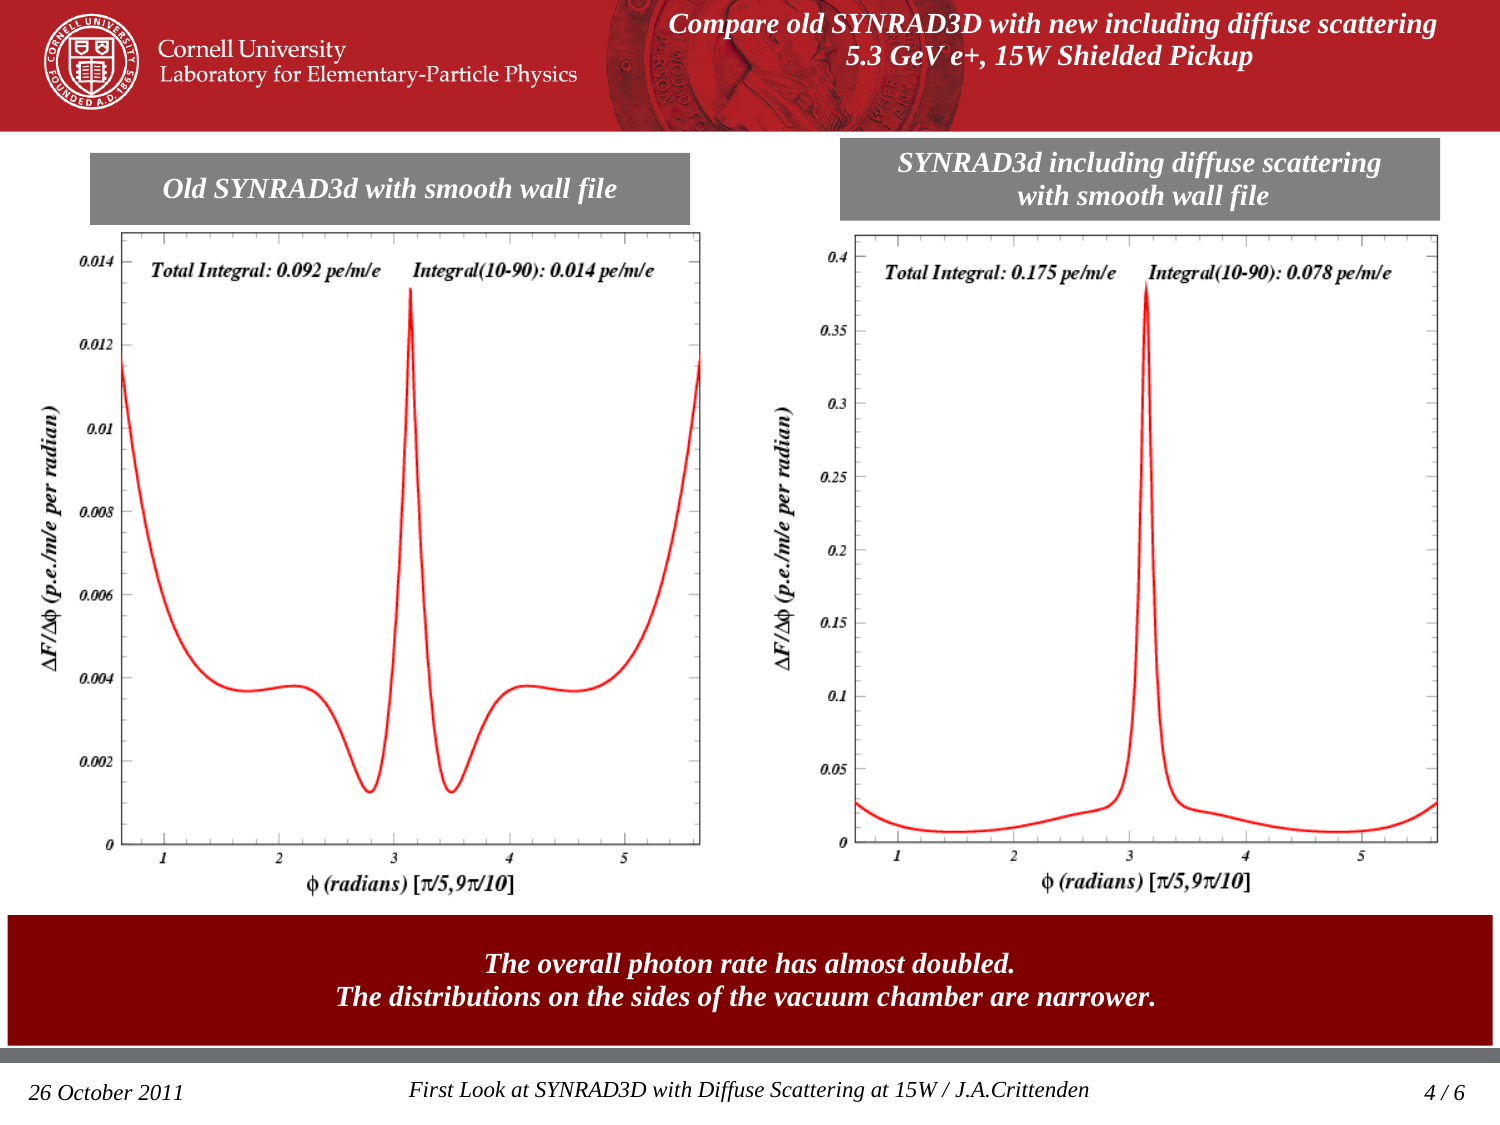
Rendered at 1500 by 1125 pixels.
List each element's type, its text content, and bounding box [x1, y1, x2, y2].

picture [763, 227, 1447, 904]
text_box SYNRAD3d including diffuse scattering with smooth wall file [840, 137, 1441, 221]
picture [30, 227, 713, 904]
picture [0, 0, 1500, 132]
text_box The overall photon rate has almost doubled. The distributions on the sides of the vacuum chamber are narrower. [7, 915, 1493, 1046]
text_box Old SYNRAD3d with smooth wall file [90, 152, 691, 225]
text_box Compare old SYNRAD3D with new including diffuse scattering 5.3 GeV e+, 15W Shielded Pickup [600, 0, 1500, 113]
